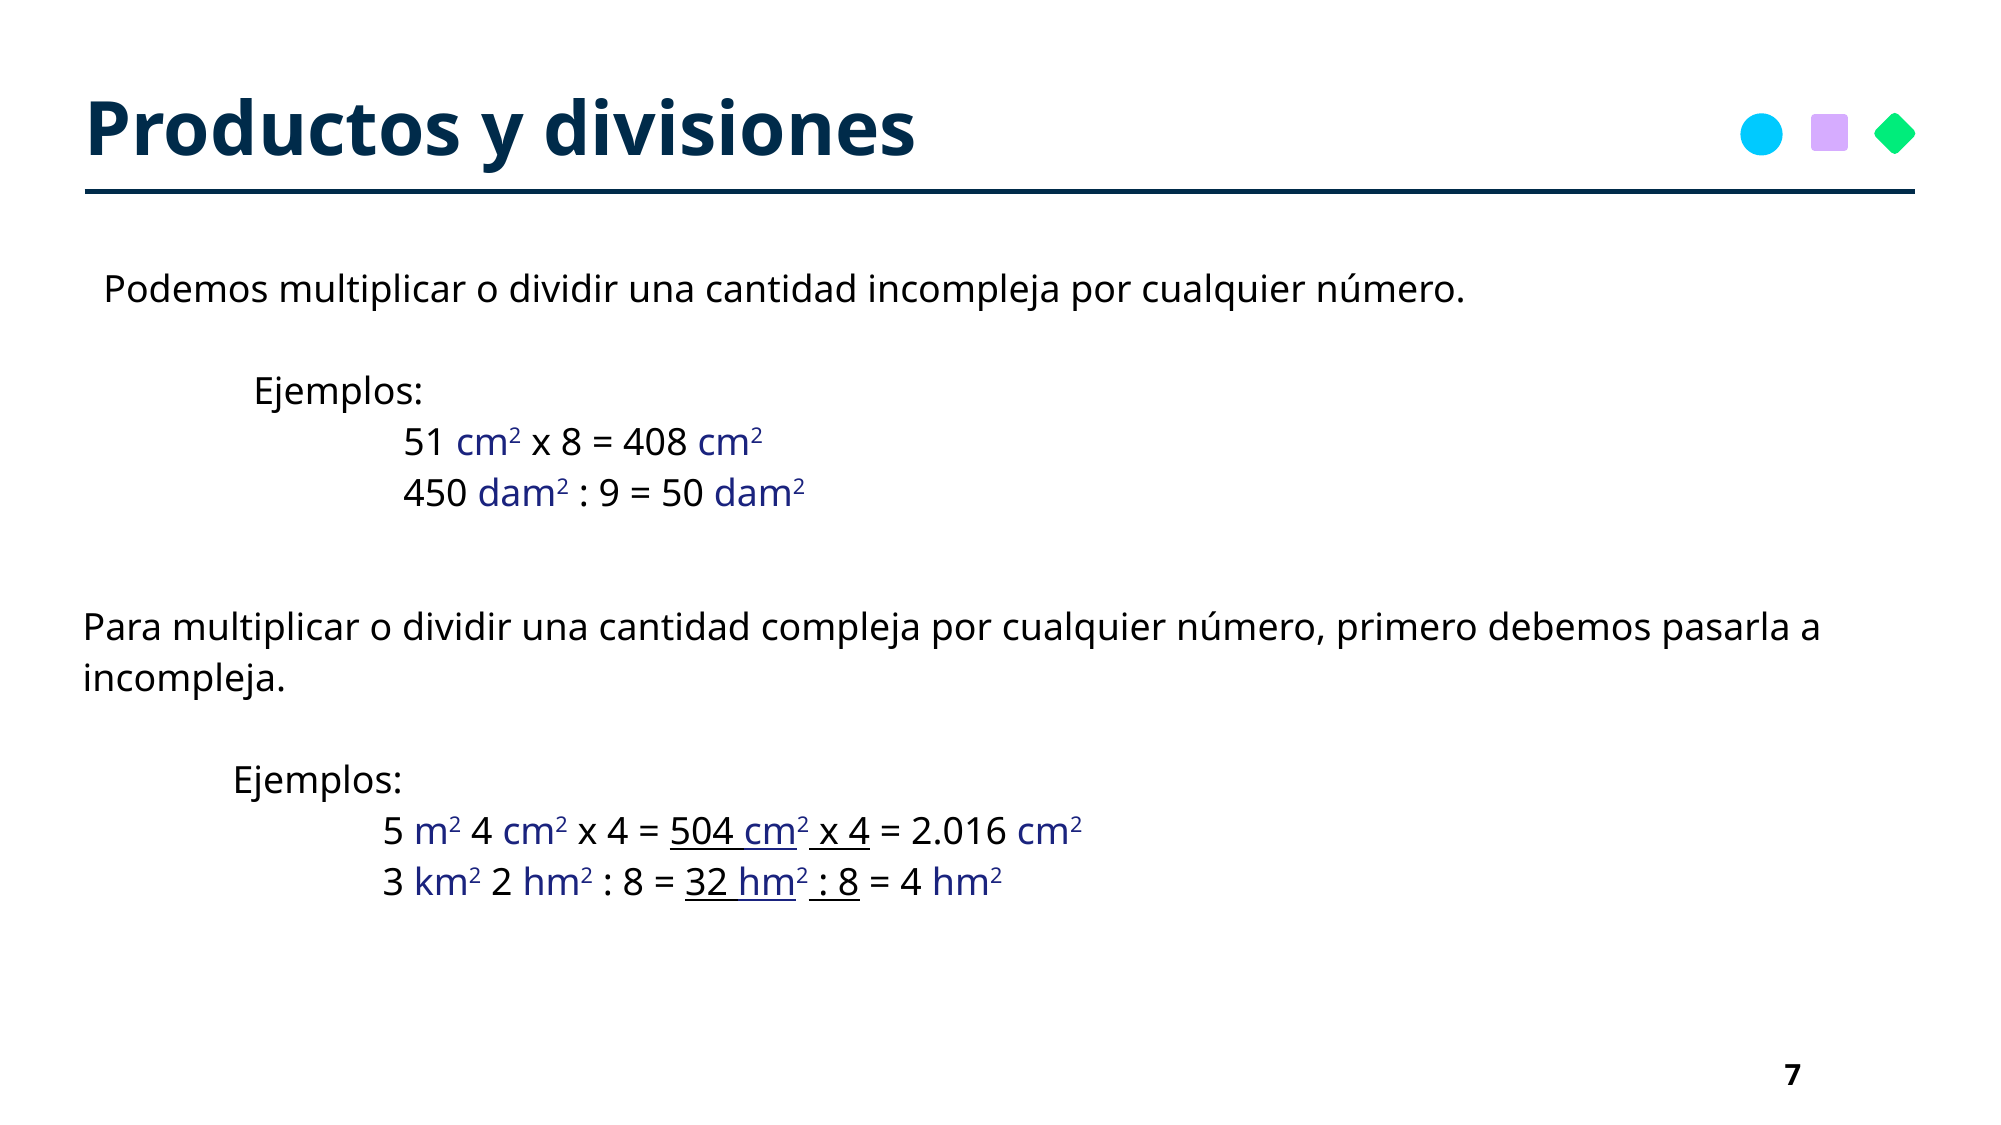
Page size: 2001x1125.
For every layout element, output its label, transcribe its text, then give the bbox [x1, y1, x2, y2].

title Productos y divisiones [84, 29, 1601, 178]
text_box Para multiplicar o dividir una cantidad compleja por cualquier número, primero debemos pasarla a incompleja. Ejemplos: 5 m2 4 cm2 x 4 = 504 cm2 x 4 = 2.016 cm2 3 km2 2 hm2 : 8 = 32 hm2 : 8 = 4 hm2 [67, 629, 1949, 878]
text_box Podemos multiplicar o dividir una cantidad incompleja por cualquier número. Ejemplos: 51 cm2 x 8 = 408 cm2 450 dam2 : 9 = 50 dam2 [88, 265, 1548, 515]
